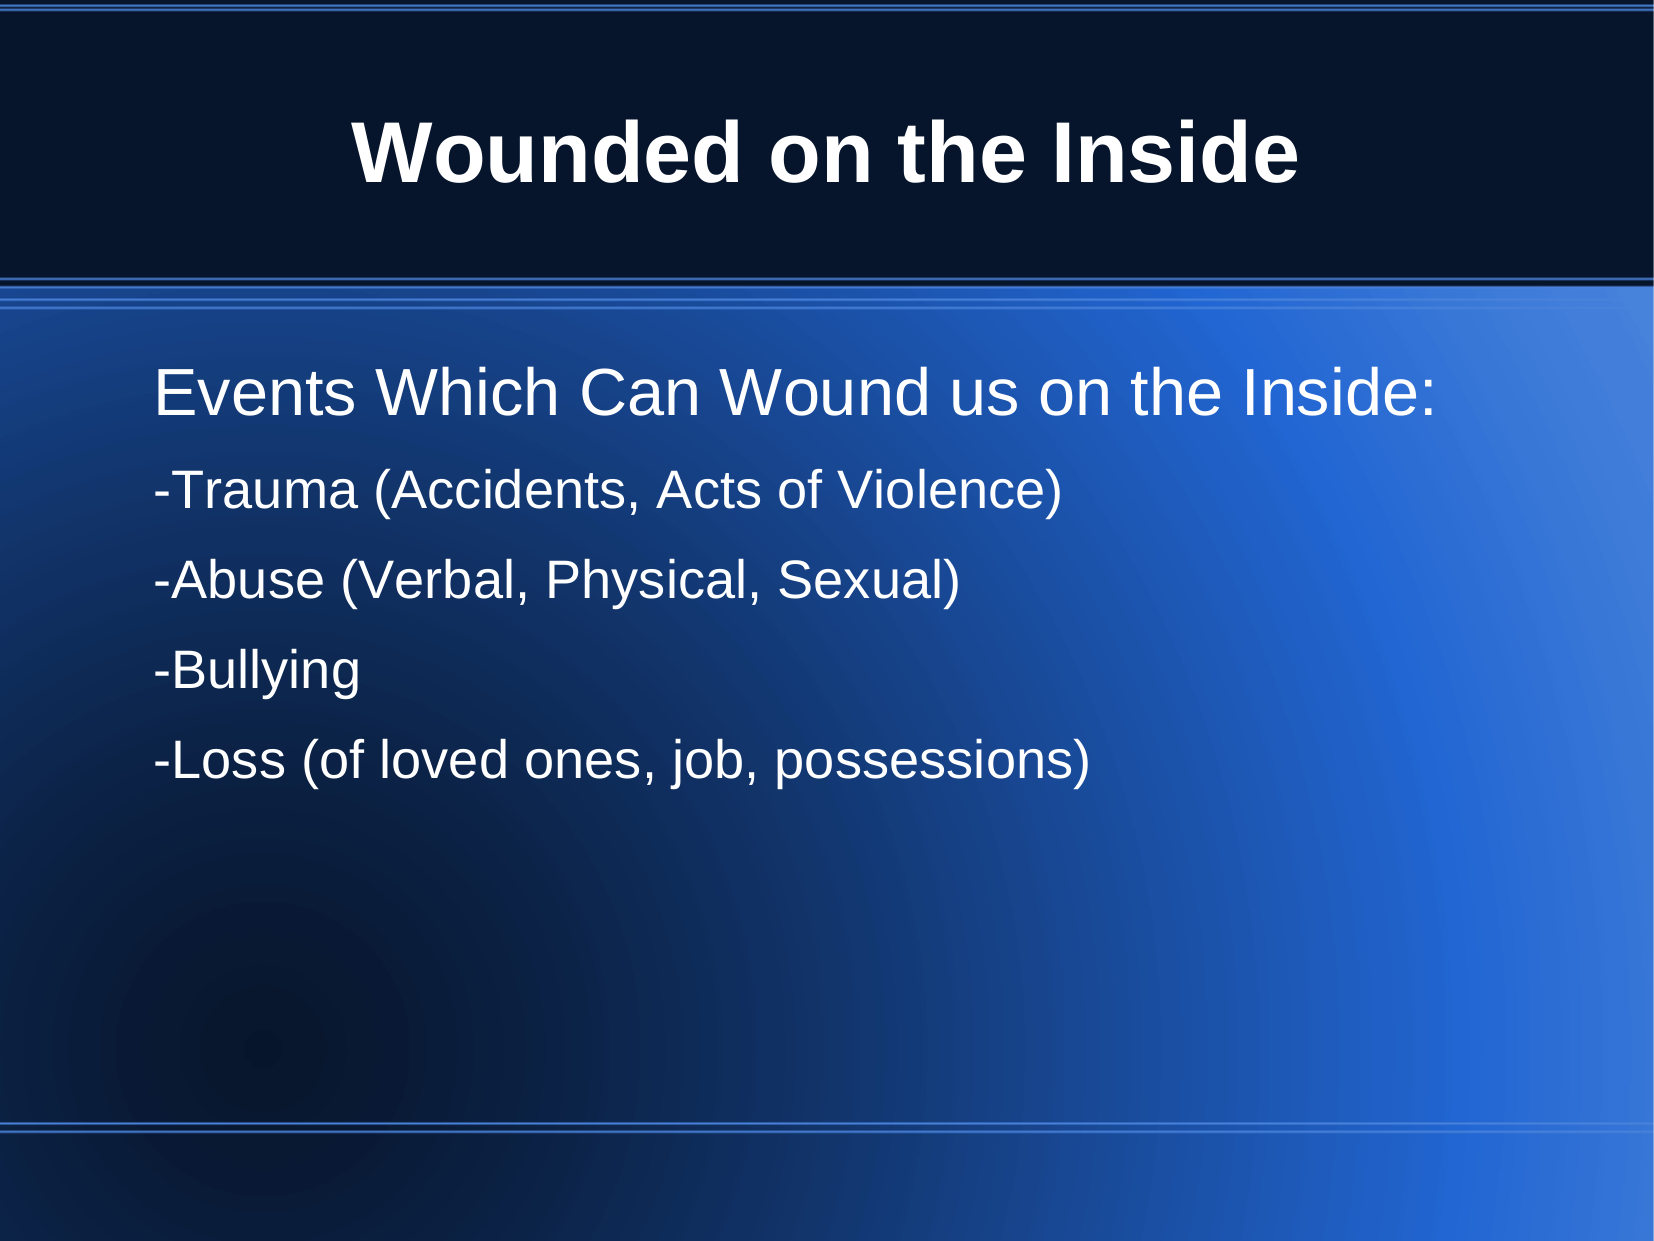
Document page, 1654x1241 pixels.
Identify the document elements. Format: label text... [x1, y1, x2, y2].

picture [0, 0, 1654, 1241]
title Wounded on the Inside [82, 49, 1571, 257]
list Events Which Can Wound us on the Inside: -Trauma (Accidents, Acts of Violence) -Abuse (Verbal, Physical, Sexual) -Bullying -Loss (of loved ones, job, possessions) [82, 355, 1571, 1241]
